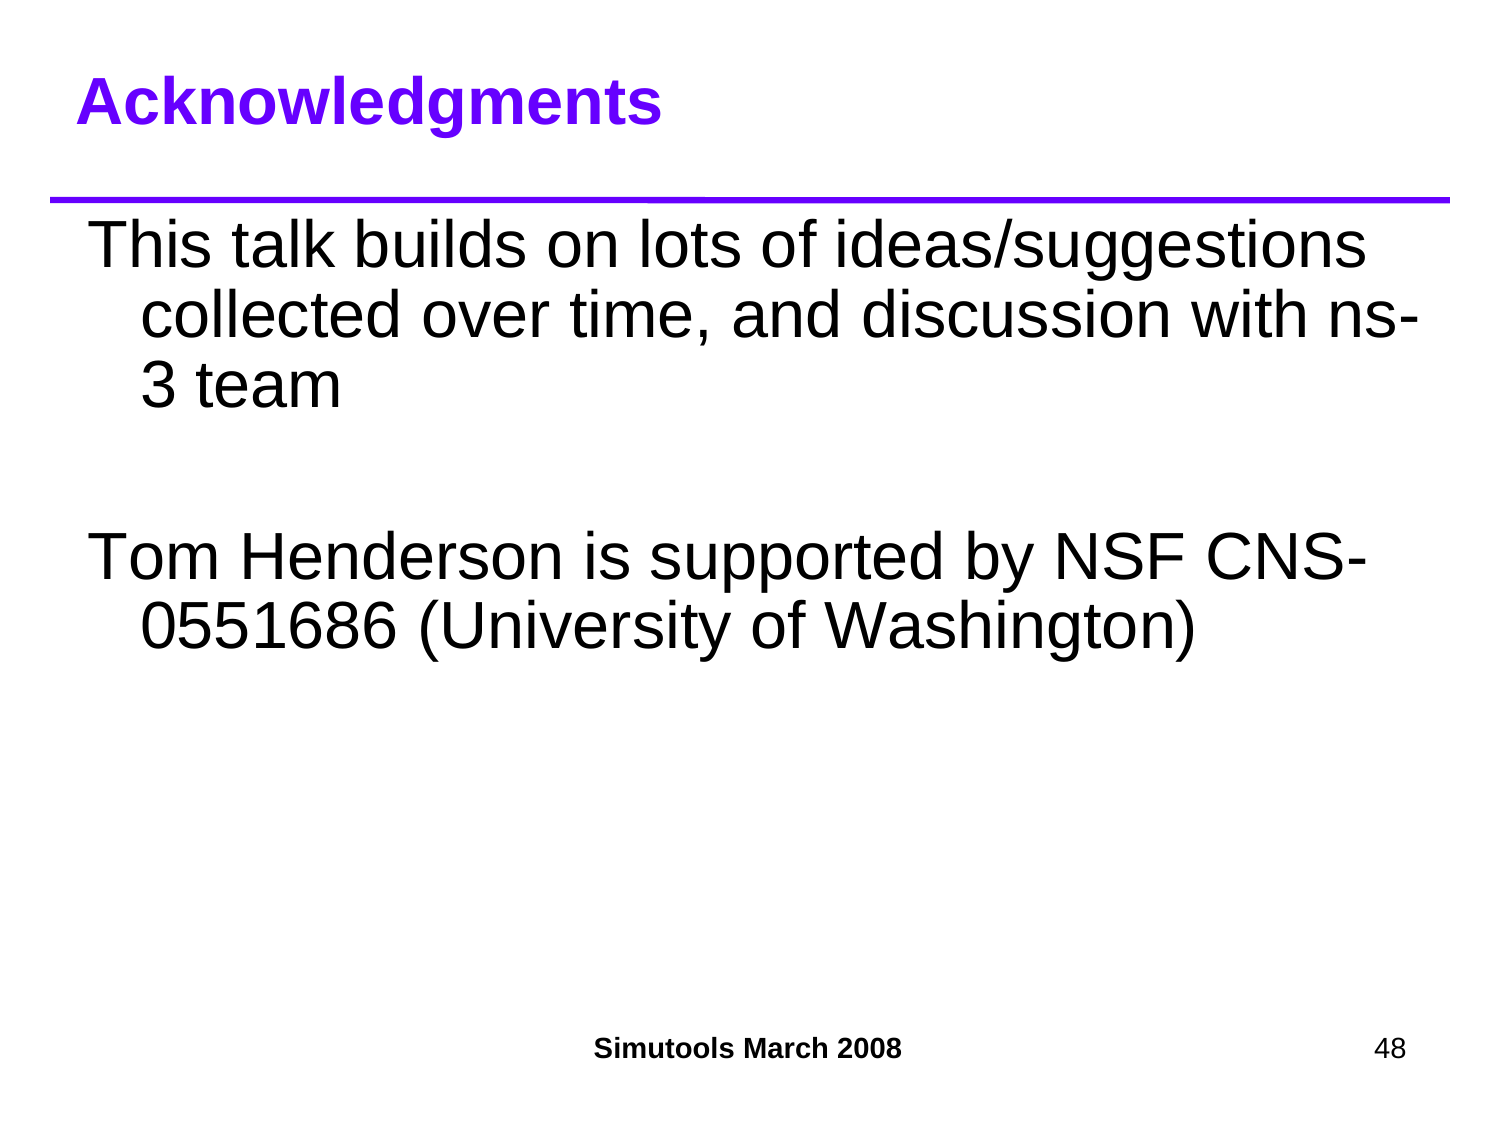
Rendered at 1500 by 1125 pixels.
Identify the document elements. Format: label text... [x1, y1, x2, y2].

title Acknowledgments [74, 45, 1422, 188]
list This talk builds on lots of ideas/suggestions collected over time, and discussion with ns-3 team Tom Henderson is supported by NSF CNS-0551686 (University of Washington) [87, 212, 1435, 1013]
